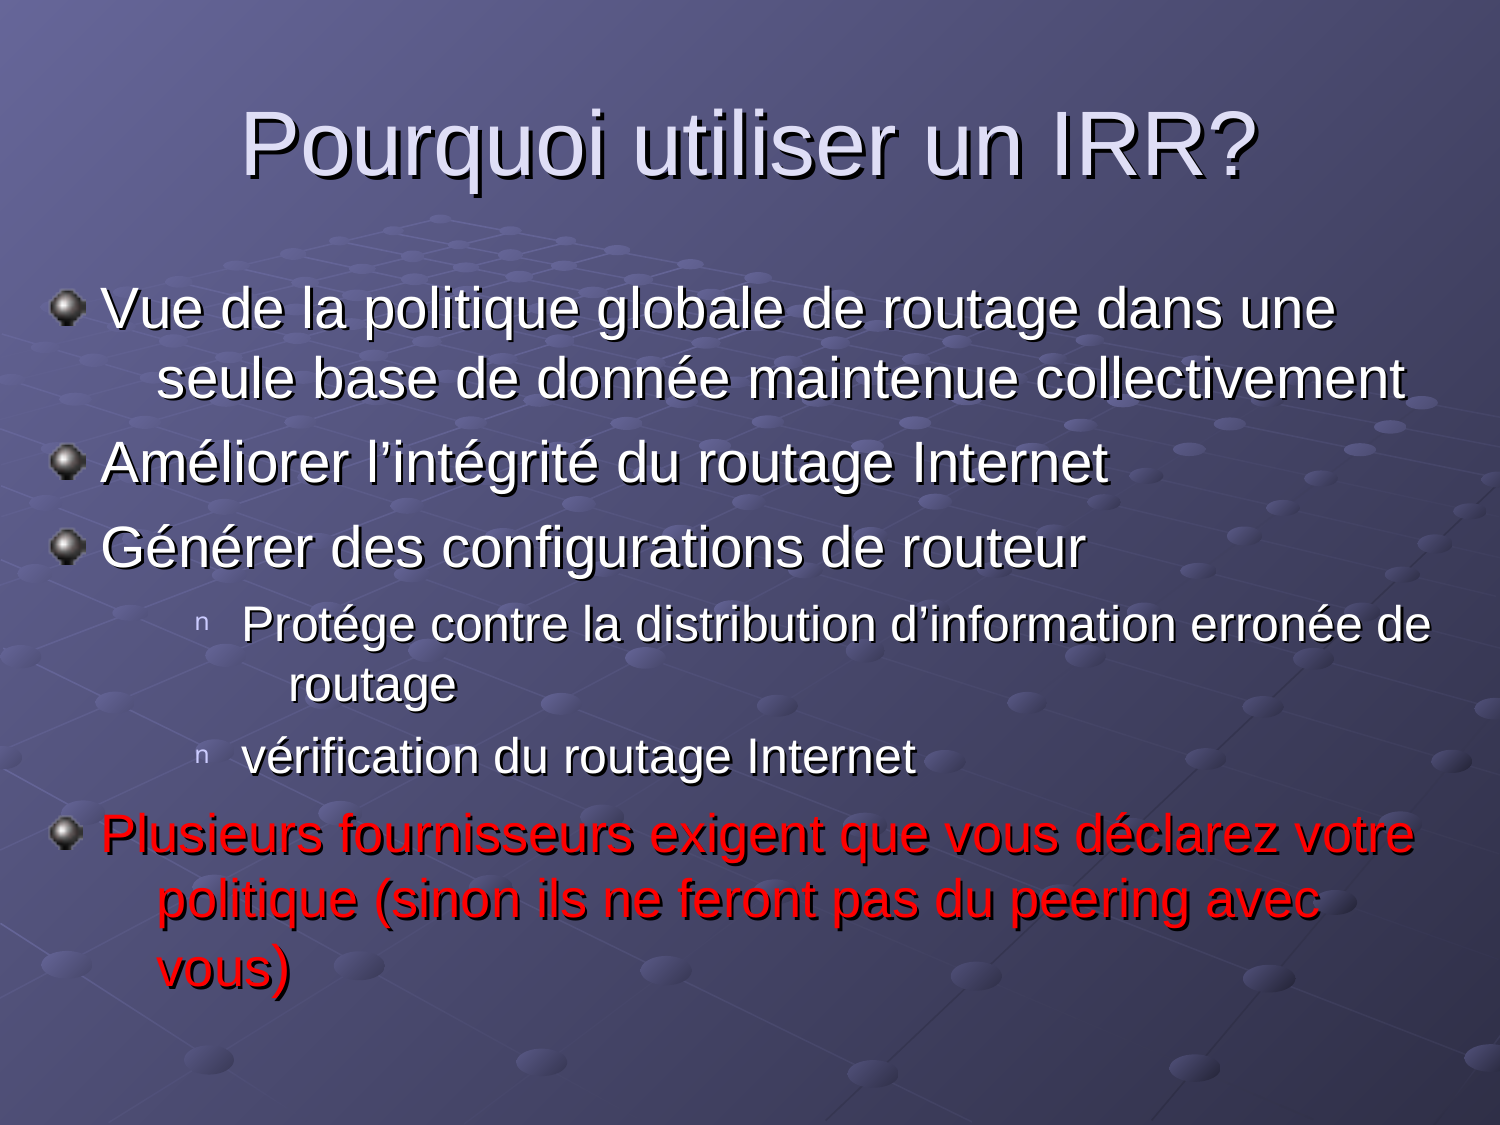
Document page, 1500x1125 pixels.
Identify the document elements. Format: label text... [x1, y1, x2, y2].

title Pourquoi utiliser un IRR? [75, 45, 1426, 233]
list Vue de la politique globale de routage dans une seule base de donnée maintenue collectivement Améliorer l’intégrité du routage Internet Générer des configurations de routeur Protége contre la distribution d’information erronée de routage vérification du routage Internet Plusieurs fournisseurs exigent que vous déclarez votre politique (sinon ils ne feront pas du peering avec vous) [29, 262, 1471, 1083]
